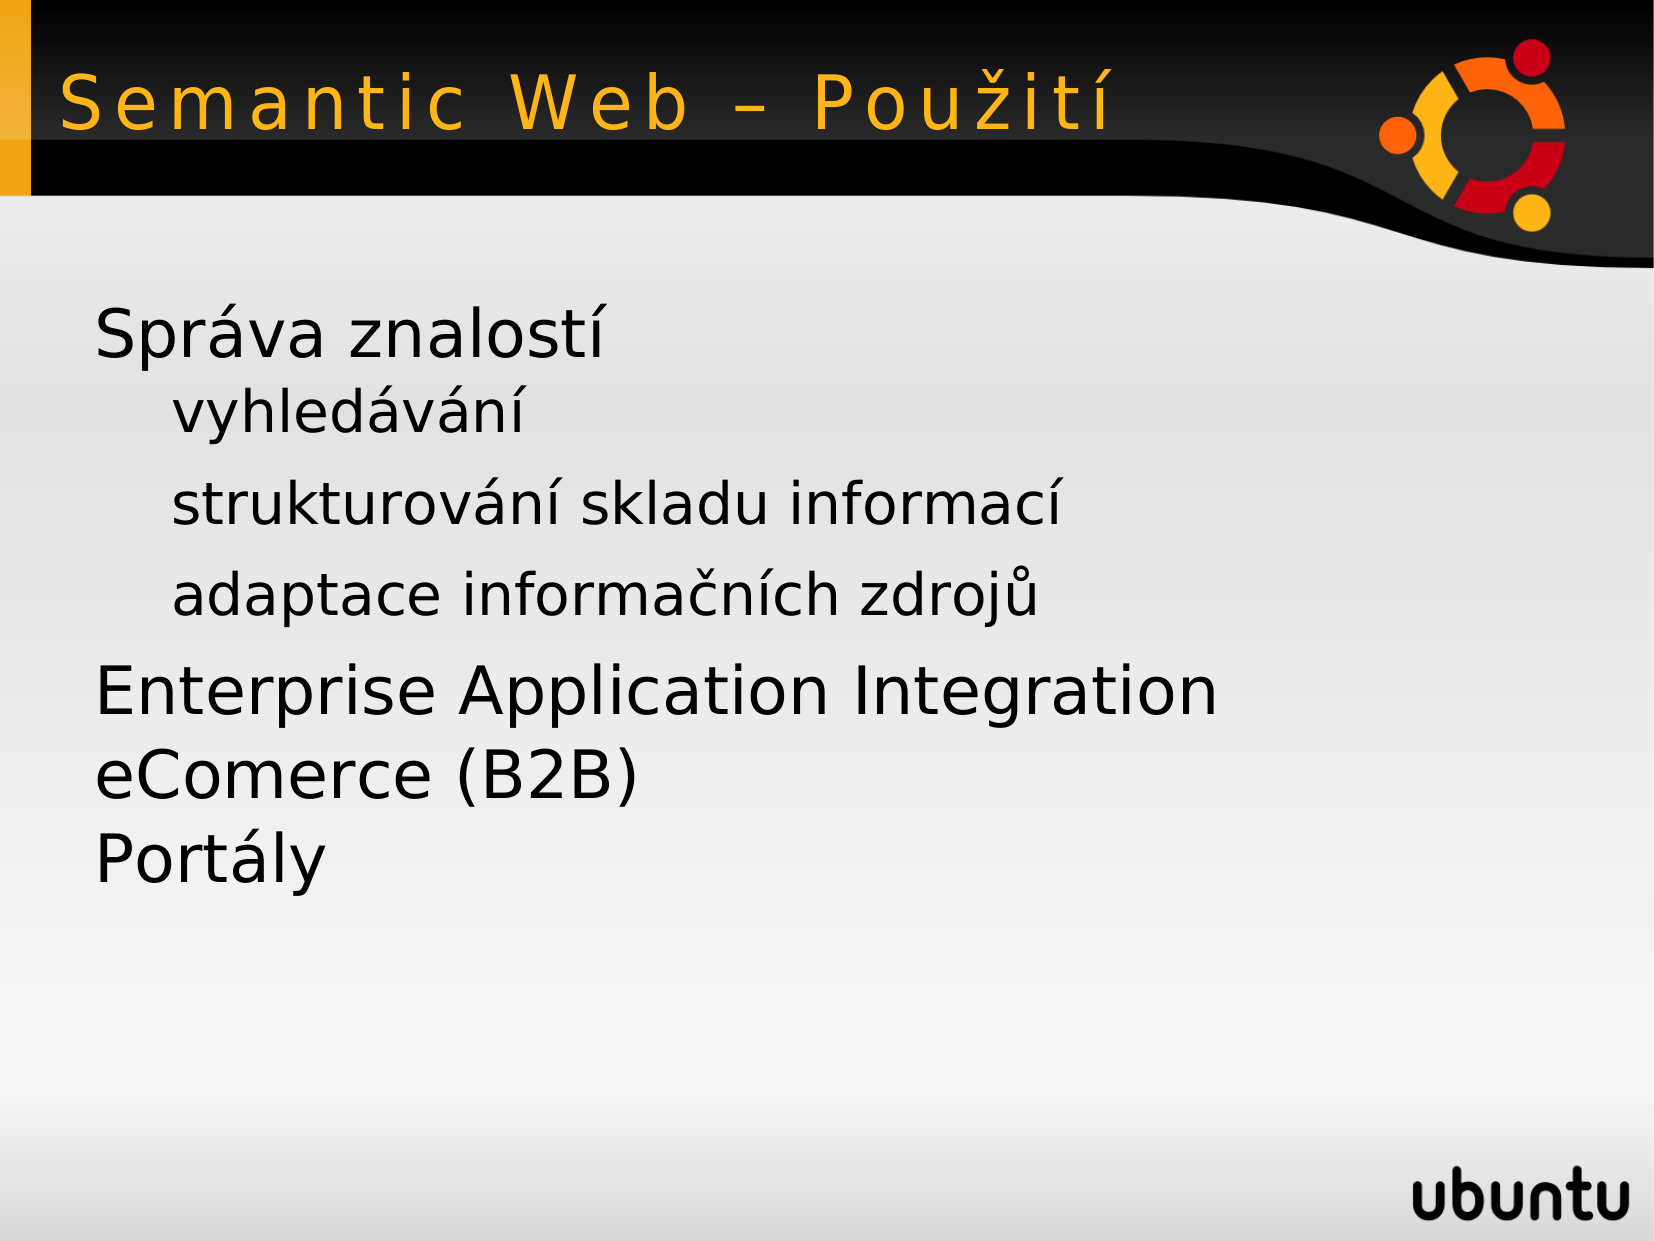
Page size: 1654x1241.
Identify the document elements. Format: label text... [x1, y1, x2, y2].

list Správa znalostí vyhledávání strukturování skladu informací adaptace informačních zdrojů Enterprise Application Integration eComerce (B2B) Portály [76, 295, 1565, 1114]
title Semantic Web – Použití [59, 29, 1270, 178]
picture [0, 0, 1654, 1241]
